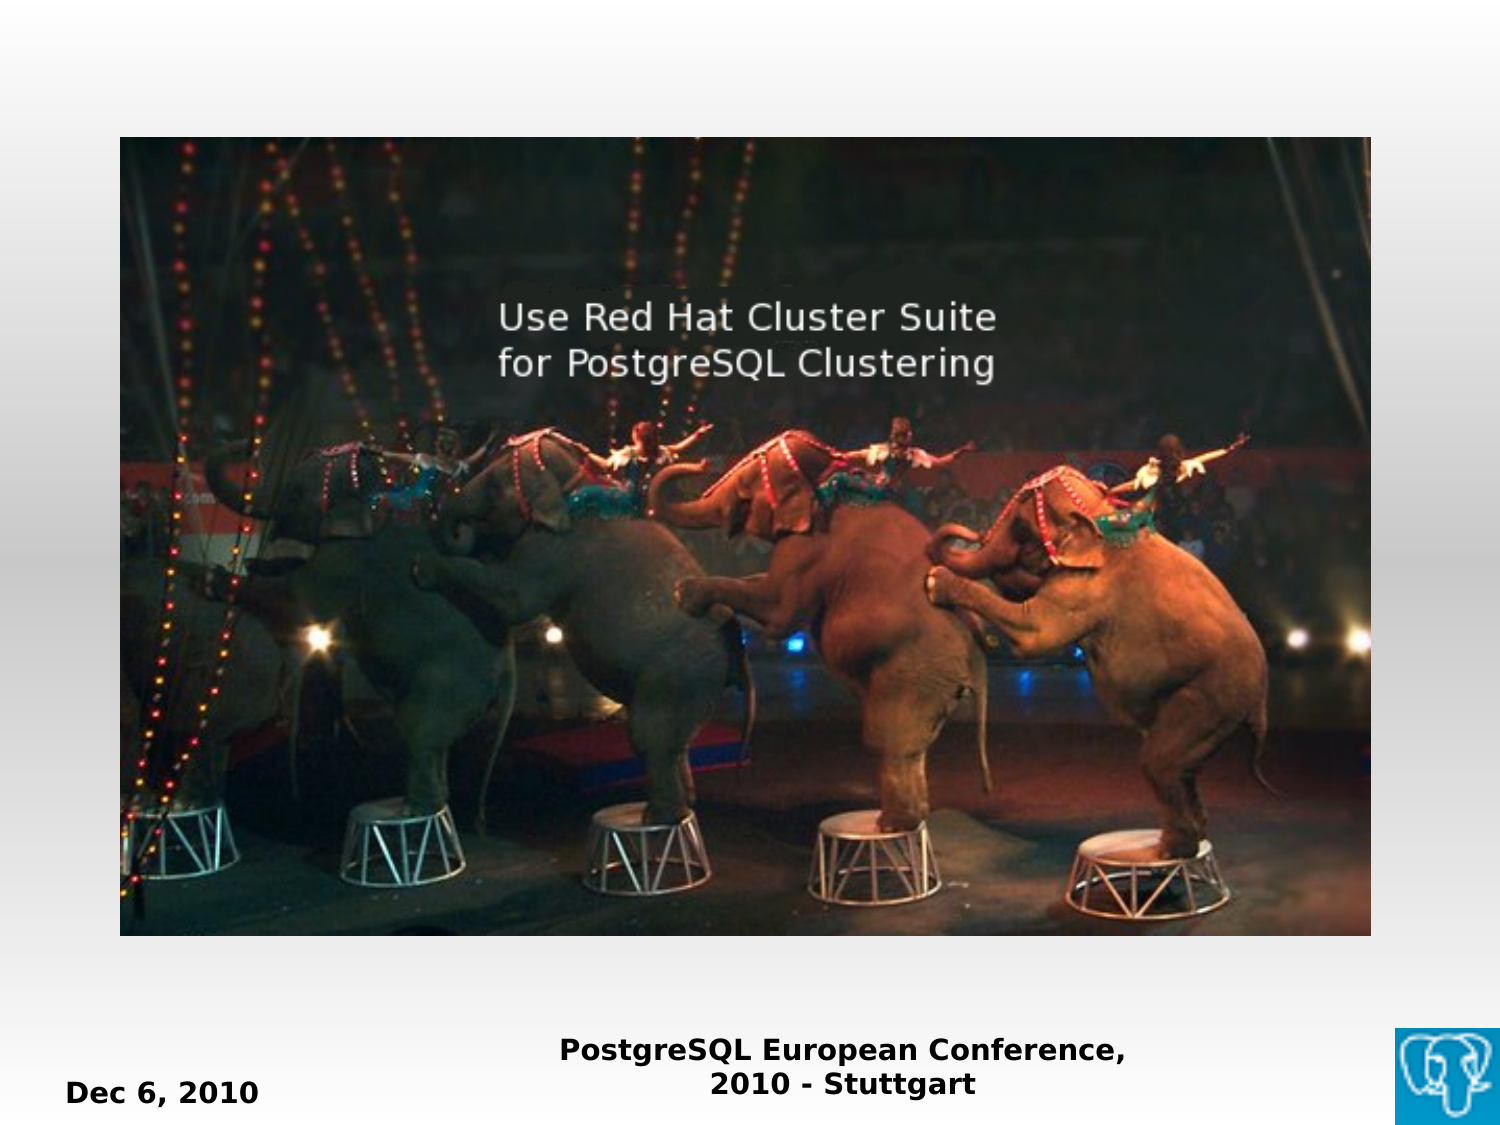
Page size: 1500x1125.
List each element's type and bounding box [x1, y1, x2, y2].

picture [120, 137, 1371, 936]
picture [1400, 1033, 1492, 1118]
